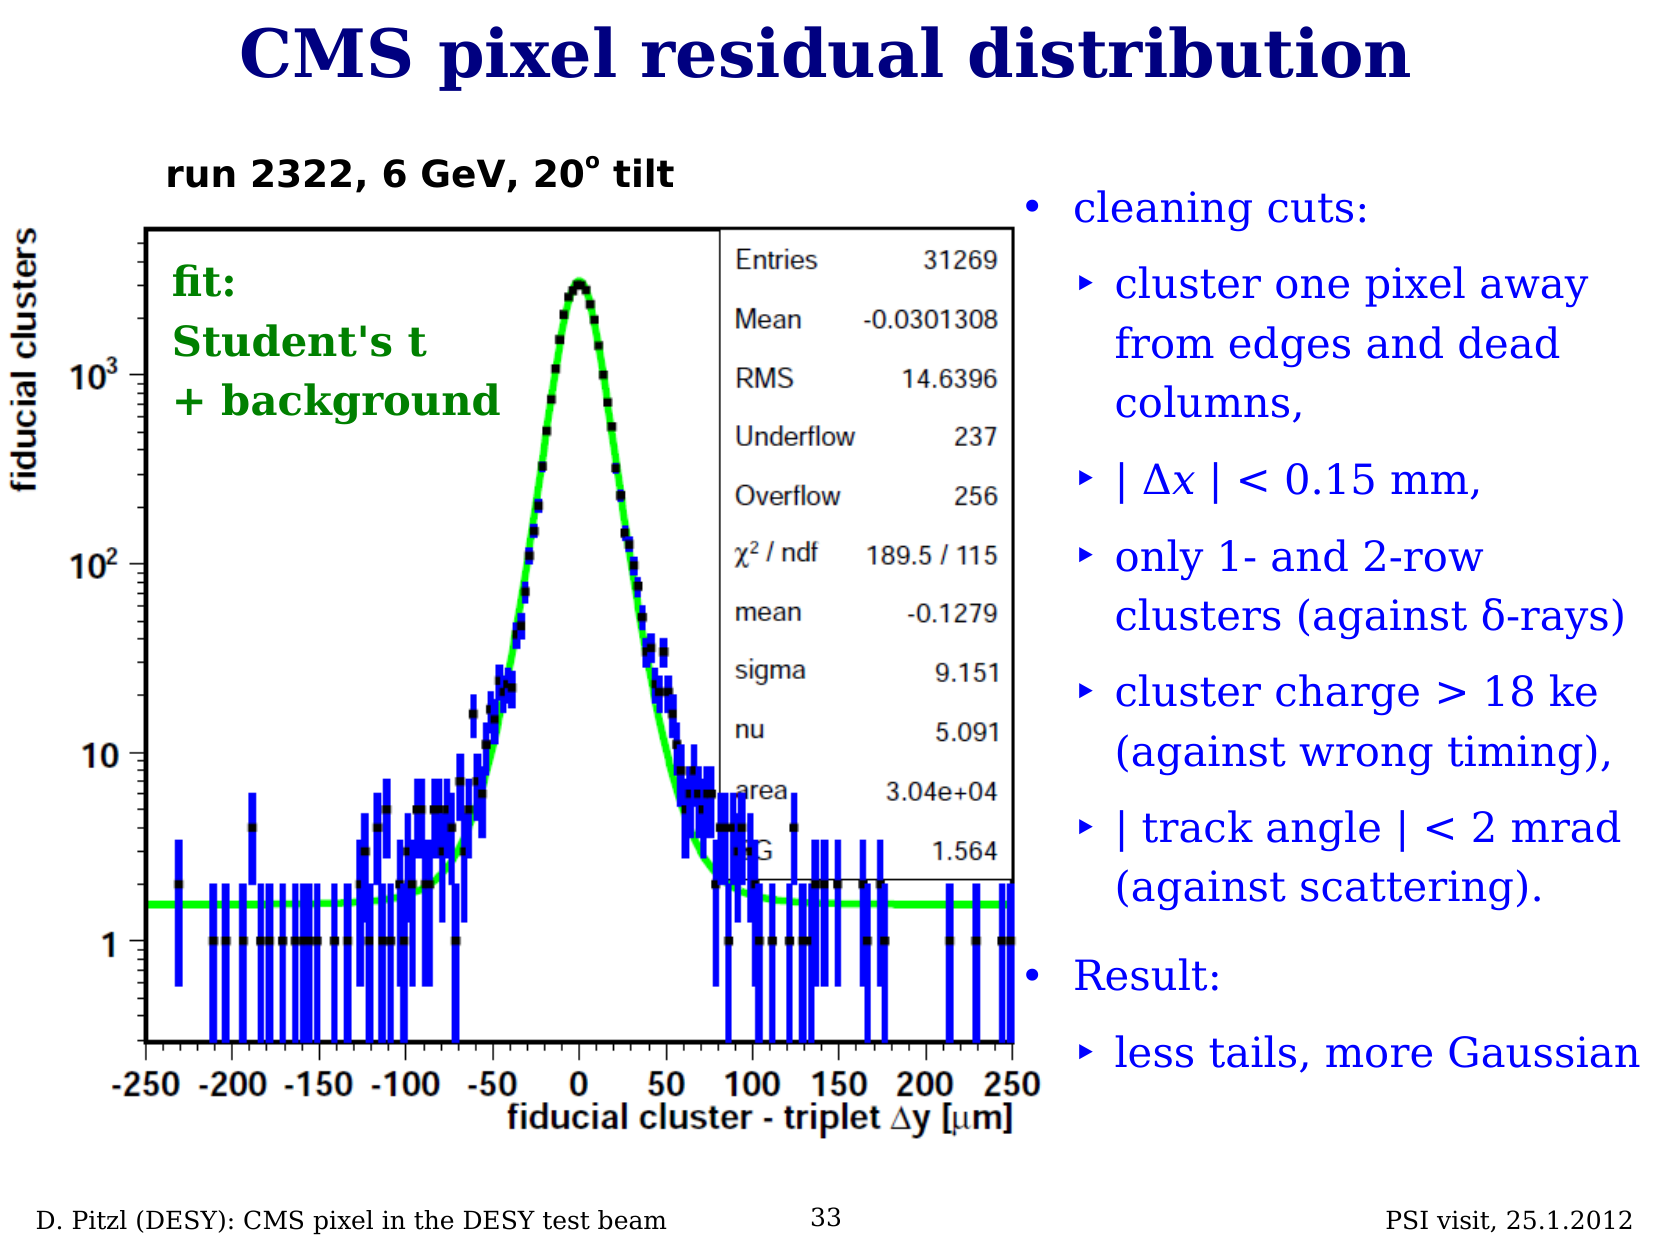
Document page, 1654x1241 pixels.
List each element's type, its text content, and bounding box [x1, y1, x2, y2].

title CMS pixel residual distribution [0, 15, 1654, 94]
text_box run 2322, 6 GeV, 20o tilt [165, 138, 675, 187]
text_box fit: Student's t + background [171, 246, 502, 415]
list cleaning cuts: cluster one pixel away from edges and dead columns, | Δx | < 0.15 mm, only 1- and 2-row clusters (against δ-rays) cluster charge > 18 ke (against wrong timing), | track angle | < 2 mrad (against scattering). Result: less tails, more Gaussian [1020, 172, 1643, 1067]
picture [0, 213, 1054, 1148]
